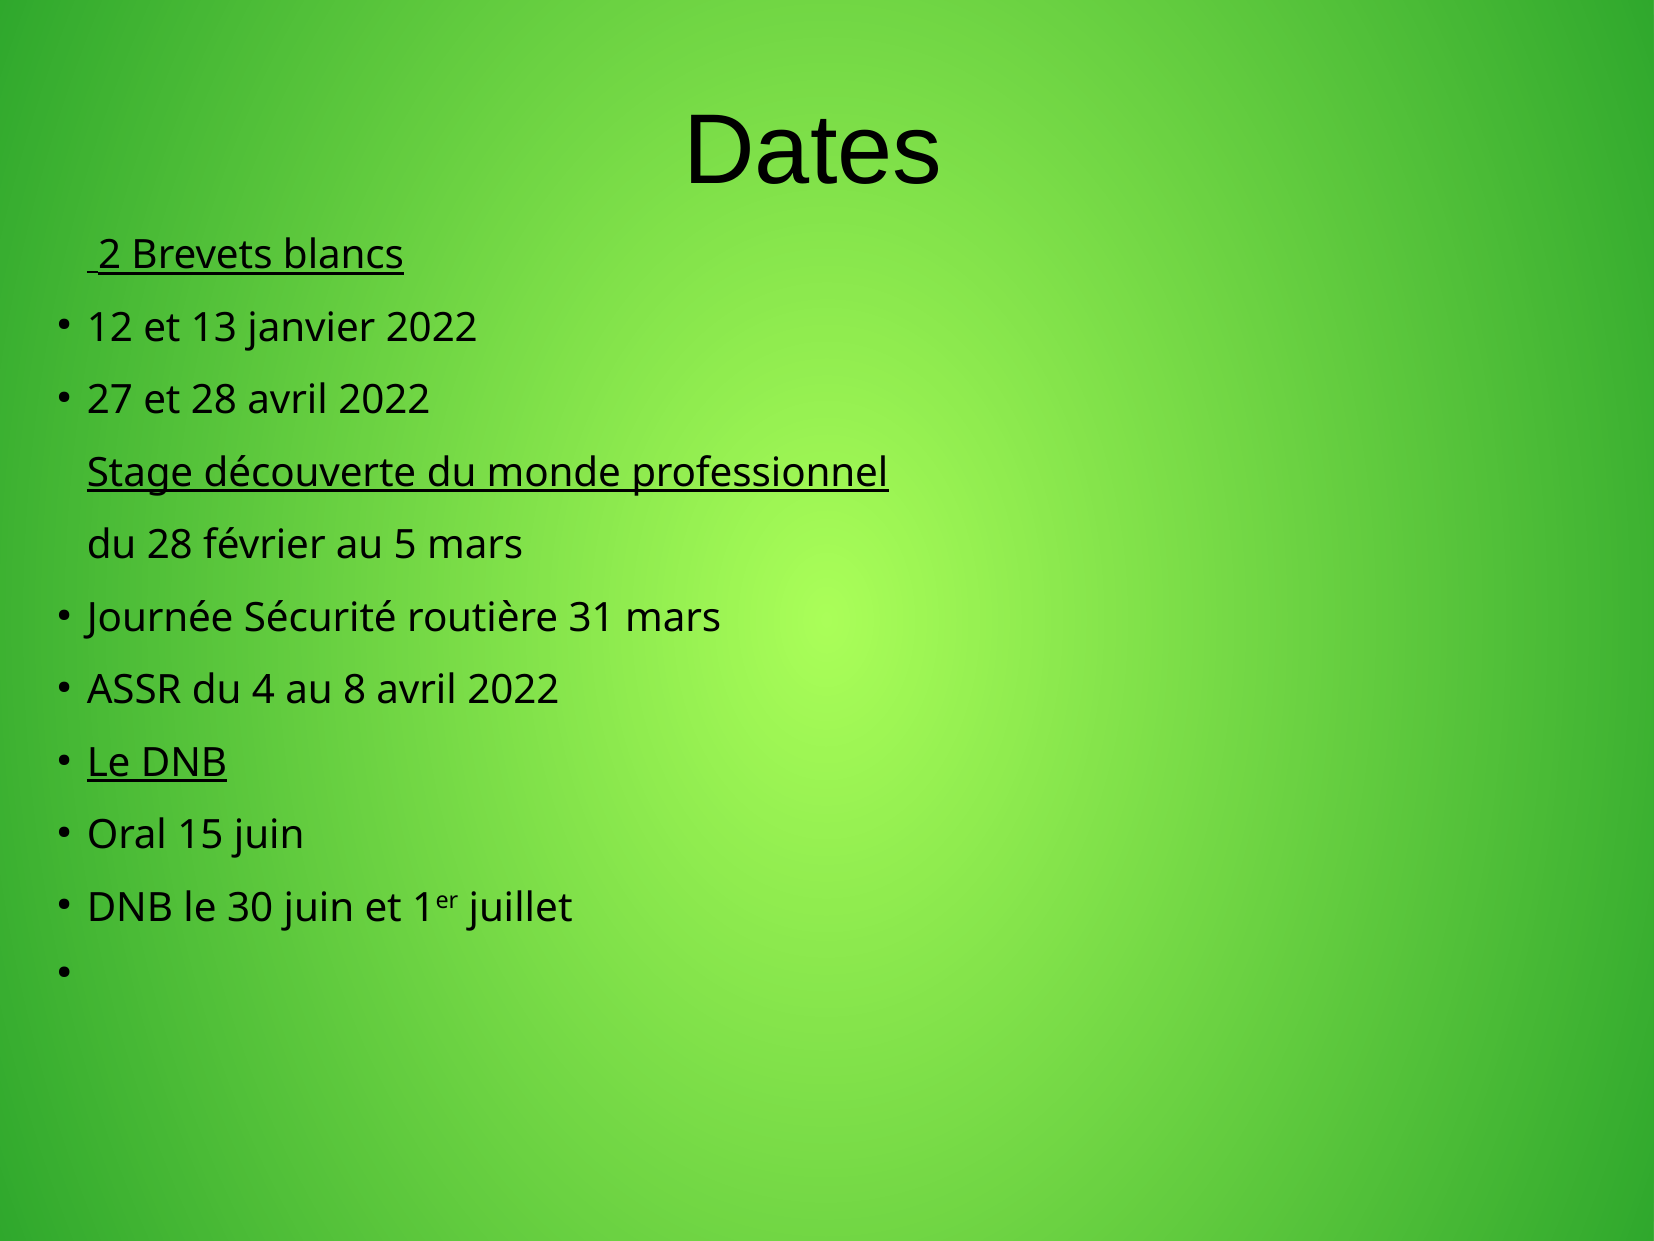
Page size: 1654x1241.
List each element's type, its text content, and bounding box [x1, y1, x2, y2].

title Dates [82, 47, 1571, 252]
list 2 Brevets blancs 12 et 13 janvier 2022 27 et 28 avril 2022 Stage découverte du monde professionnel du 28 février au 5 mars Journée Sécurité routière 31 mars ASSR du 4 au 8 avril 2022 Le DNB Oral 15 juin DNB le 30 juin et 1er juillet [47, 225, 1536, 945]
